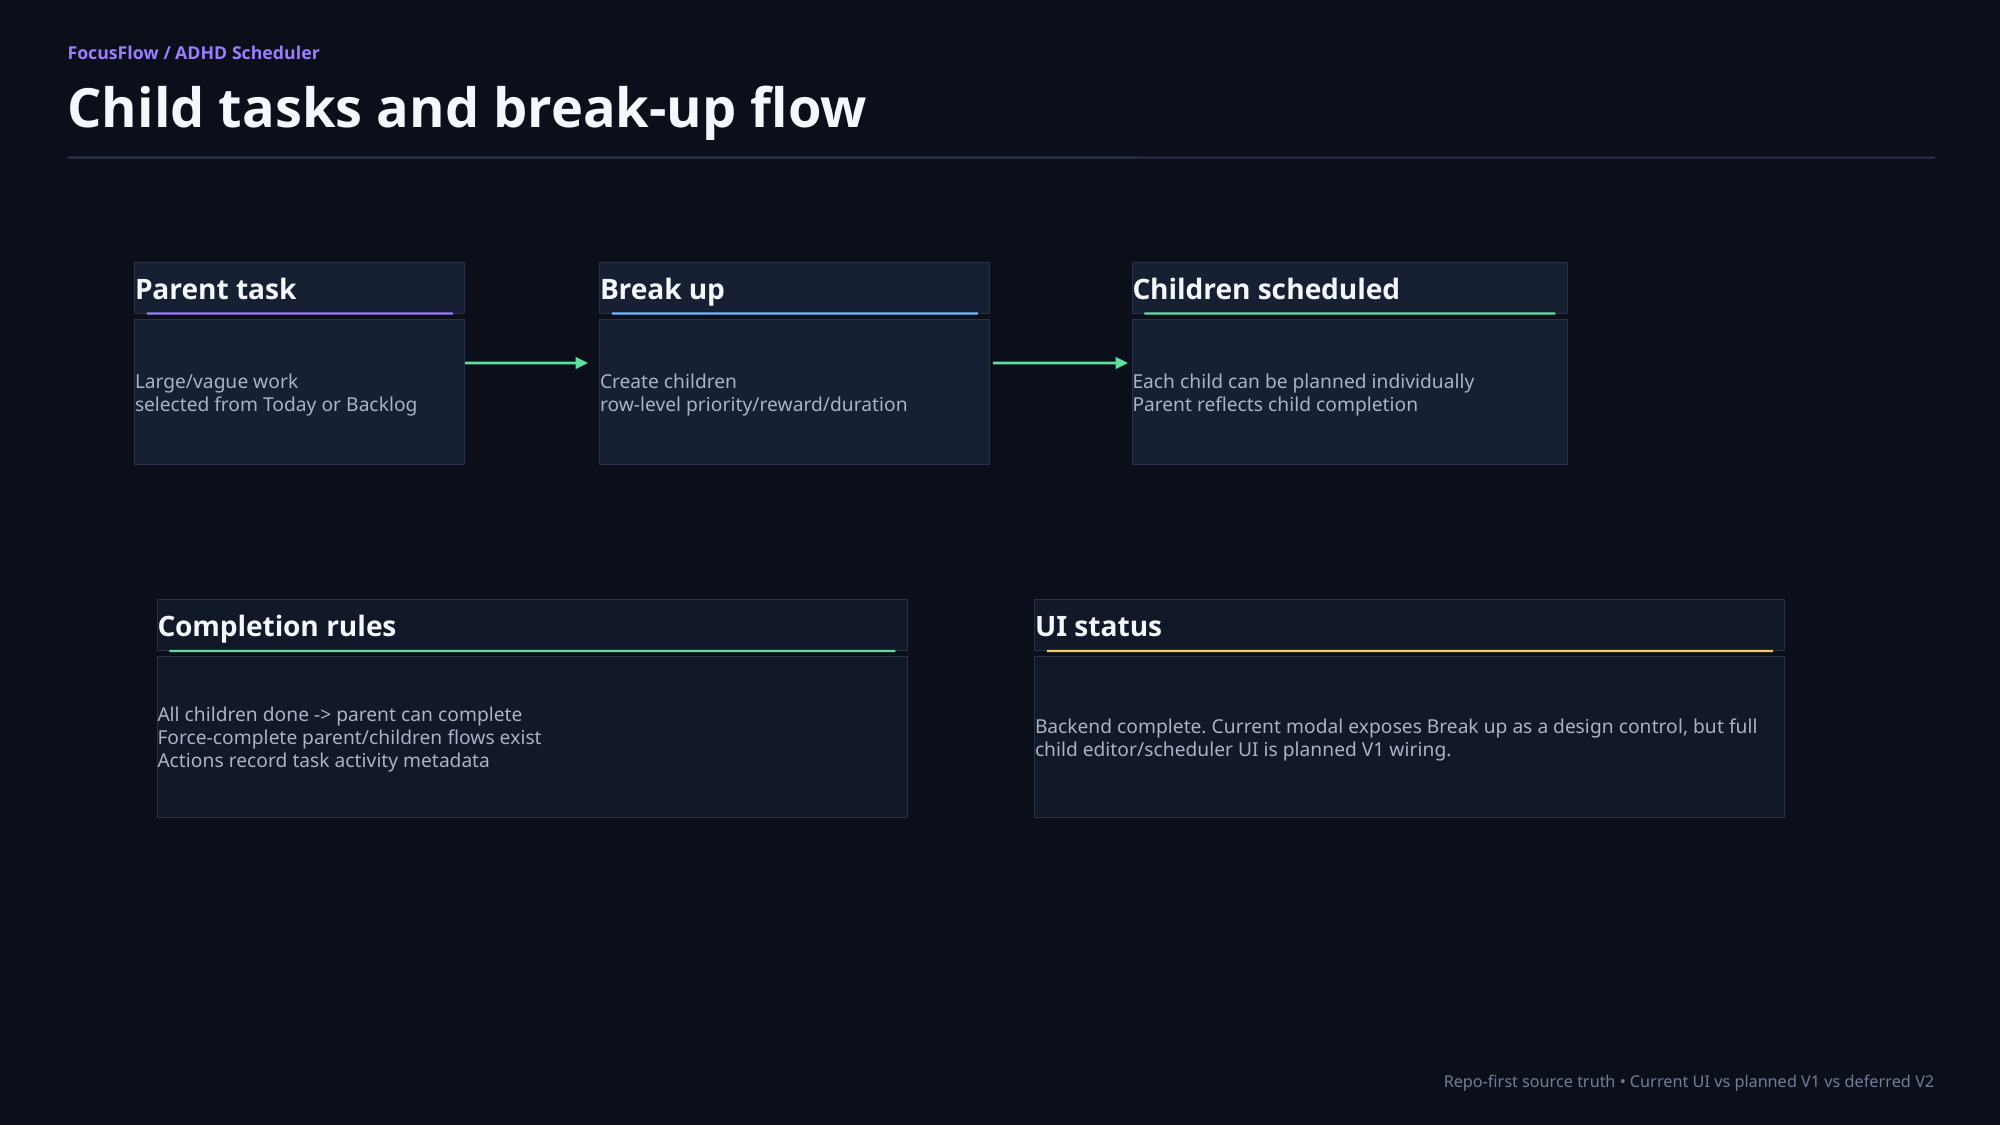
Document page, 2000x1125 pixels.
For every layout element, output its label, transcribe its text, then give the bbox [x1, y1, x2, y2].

text_box UI status [1034, 599, 1785, 651]
text_box Each child can be planned individually Parent reflects child completion [1132, 319, 1568, 465]
text_box FocusFlow / ADHD Scheduler [67, 36, 923, 69]
text_box Break up [599, 262, 990, 314]
text_box Large/vague work selected from Today or Backlog [134, 319, 465, 465]
text_box Backend complete. Current modal exposes Break up as a design control, but full child editor/scheduler UI is planned V1 wiring. [1034, 656, 1785, 818]
text_box Children scheduled [1132, 262, 1568, 314]
text_box All children done -> parent can complete Force-complete parent/children flows exist Actions record task activity metadata [157, 656, 908, 818]
text_box Parent task [134, 262, 465, 314]
text_box Repo-first source truth • Current UI vs planned V1 vs deferred V2 [1229, 1069, 1935, 1092]
text_box Create children row-level priority/reward/duration [599, 319, 990, 465]
text_box Child tasks and break-up flow [67, 71, 1508, 140]
text_box Completion rules [157, 599, 908, 651]
